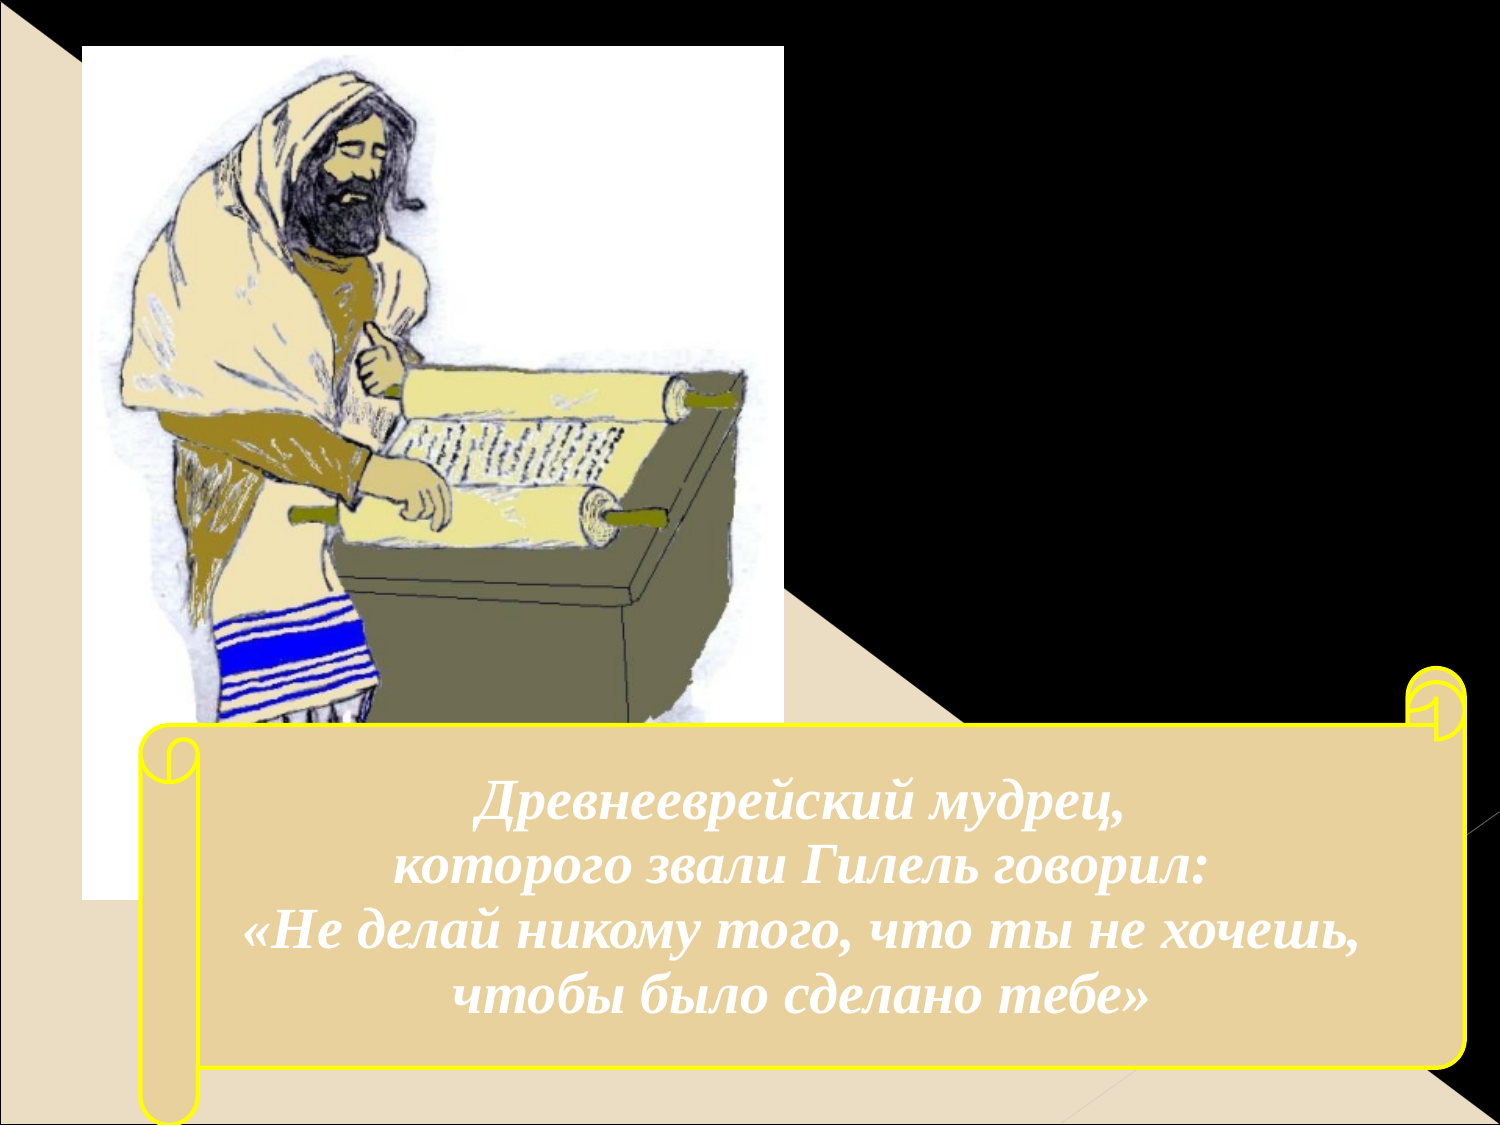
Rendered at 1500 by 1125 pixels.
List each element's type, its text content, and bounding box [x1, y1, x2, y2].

picture [82, 46, 784, 900]
text_box Древнееврейский мудрец, которого звали Гилель говорил: «Не делай никому того, что ты не хочешь, чтобы было сделано тебе» [140, 667, 1465, 1125]
